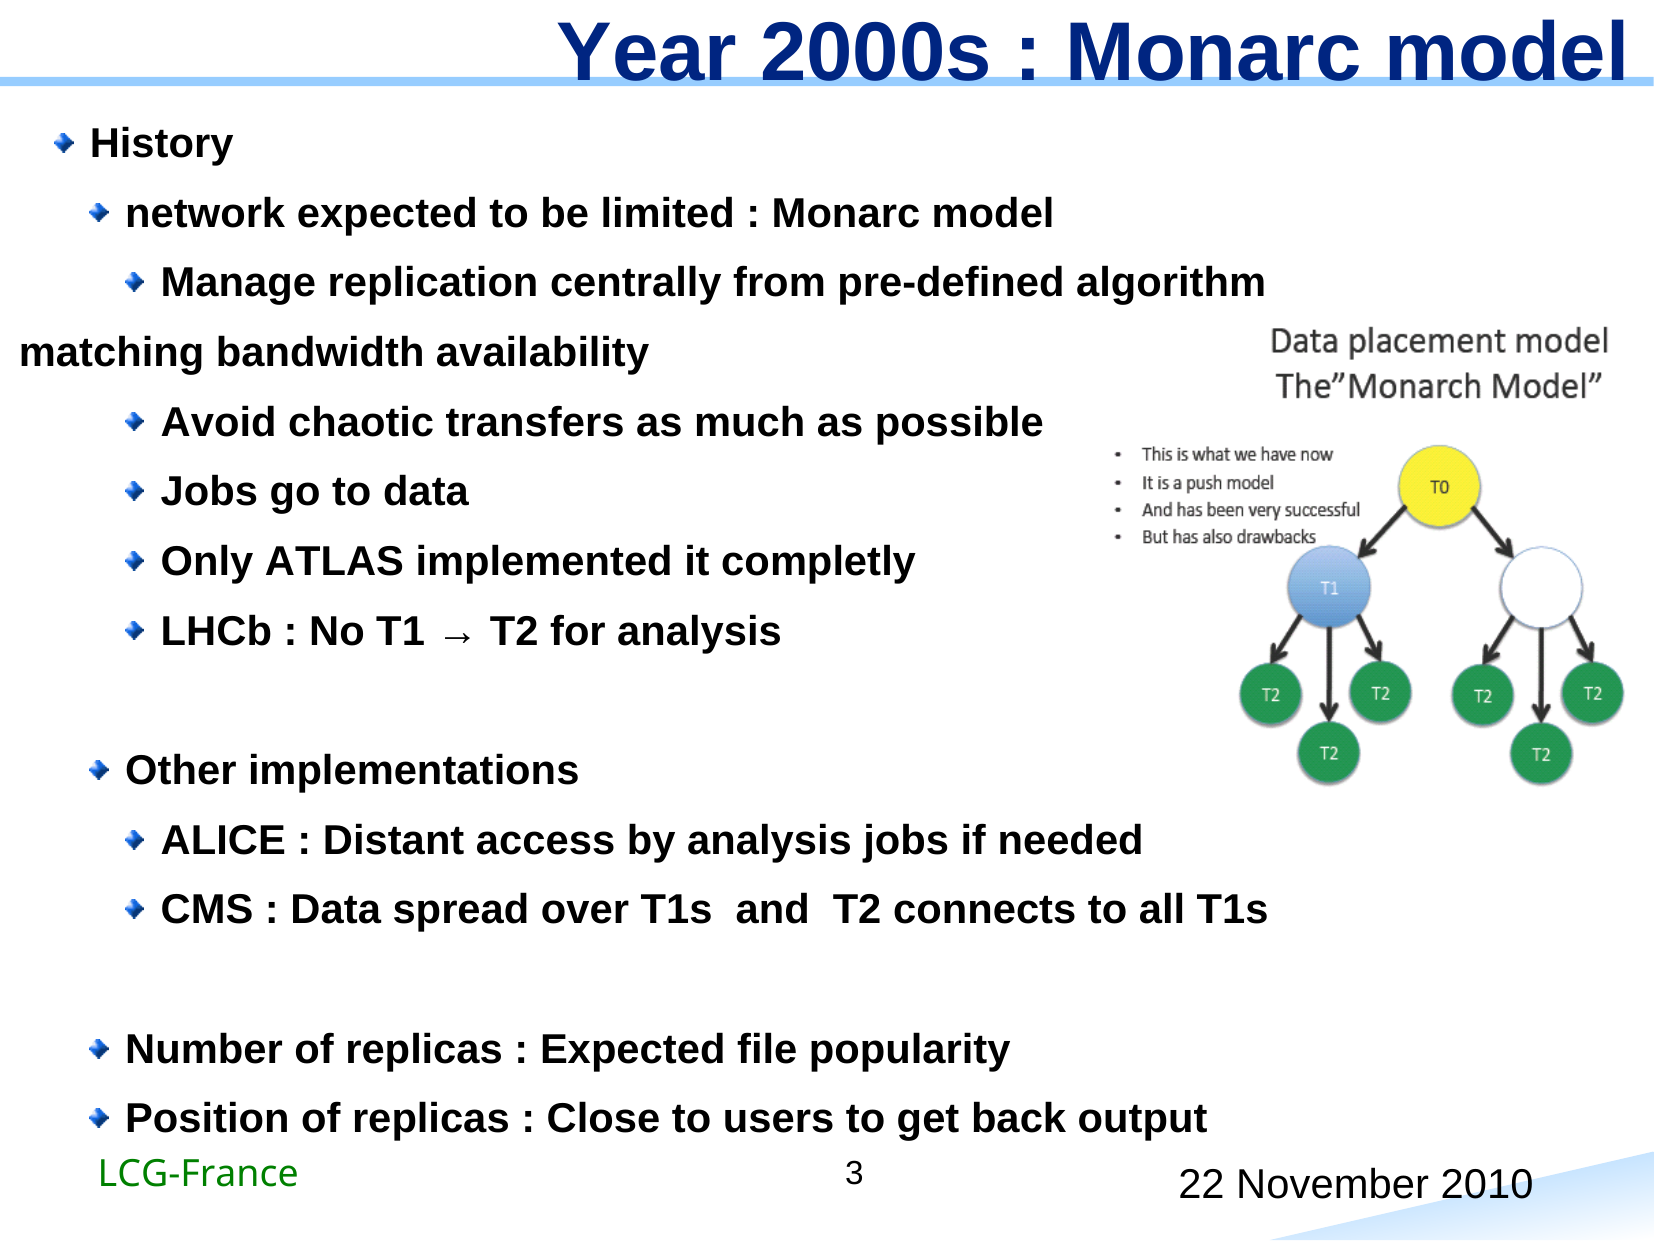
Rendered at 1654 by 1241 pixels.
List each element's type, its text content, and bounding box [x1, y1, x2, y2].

text_box History network expected to be limited : Monarc model Manage replication centrally from pre-defined algorithm matching bandwidth availability Avoid chaotic transfers as much as possible Jobs go to data Only ATLAS implemented it completly LHCb : No T1 → T2 for analysis Other implementations ALICE : Distant access by analysis jobs if needed CMS : Data spread over T1s and T2 connects to all T1s Number of replicas : Expected file popularity Position of replicas : Close to users to get back output [18, 96, 1281, 1213]
title Year 2000s : Monarc model [85, 0, 1654, 104]
picture [1097, 320, 1641, 791]
